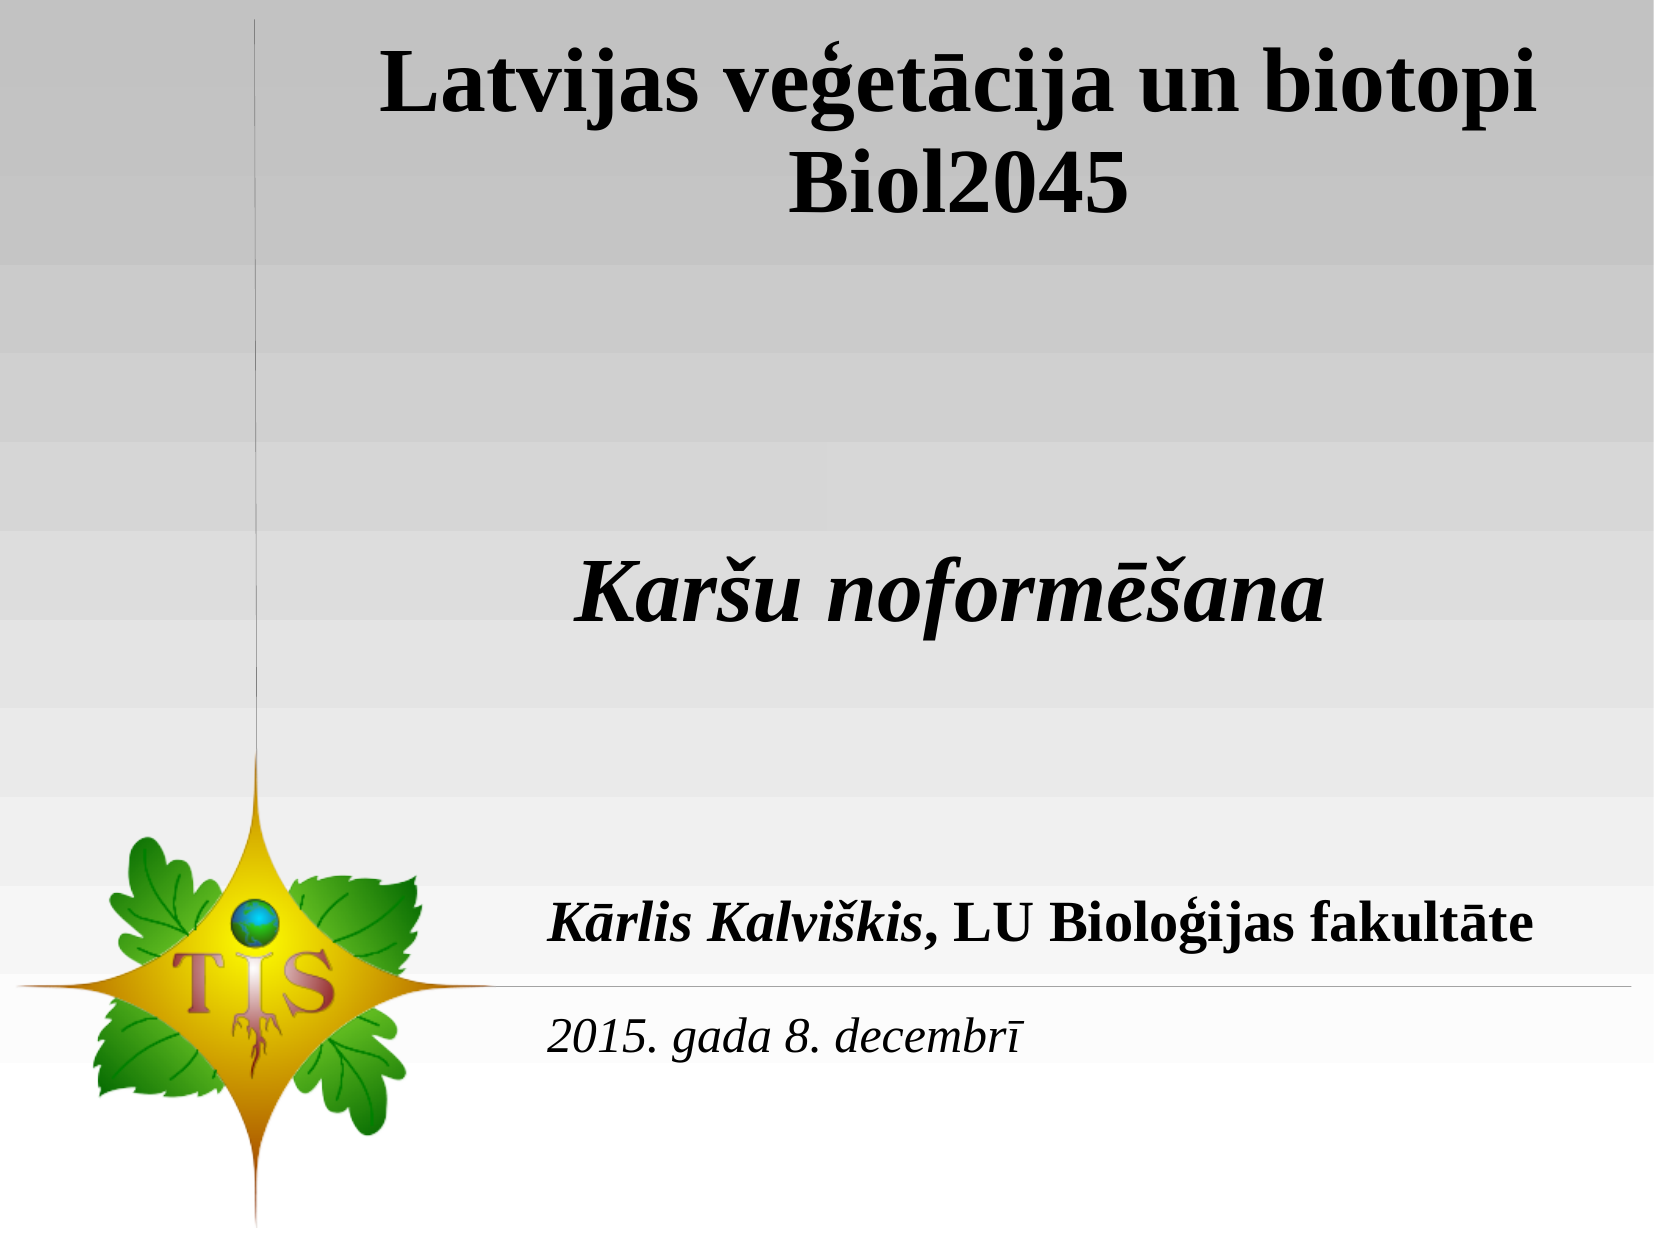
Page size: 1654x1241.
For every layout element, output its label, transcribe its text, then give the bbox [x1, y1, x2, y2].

text_box 2015. gada 8. decembrī [547, 1007, 1066, 1064]
picture [0, 0, 1654, 1241]
title Karšu noformēšana [295, 324, 1607, 857]
